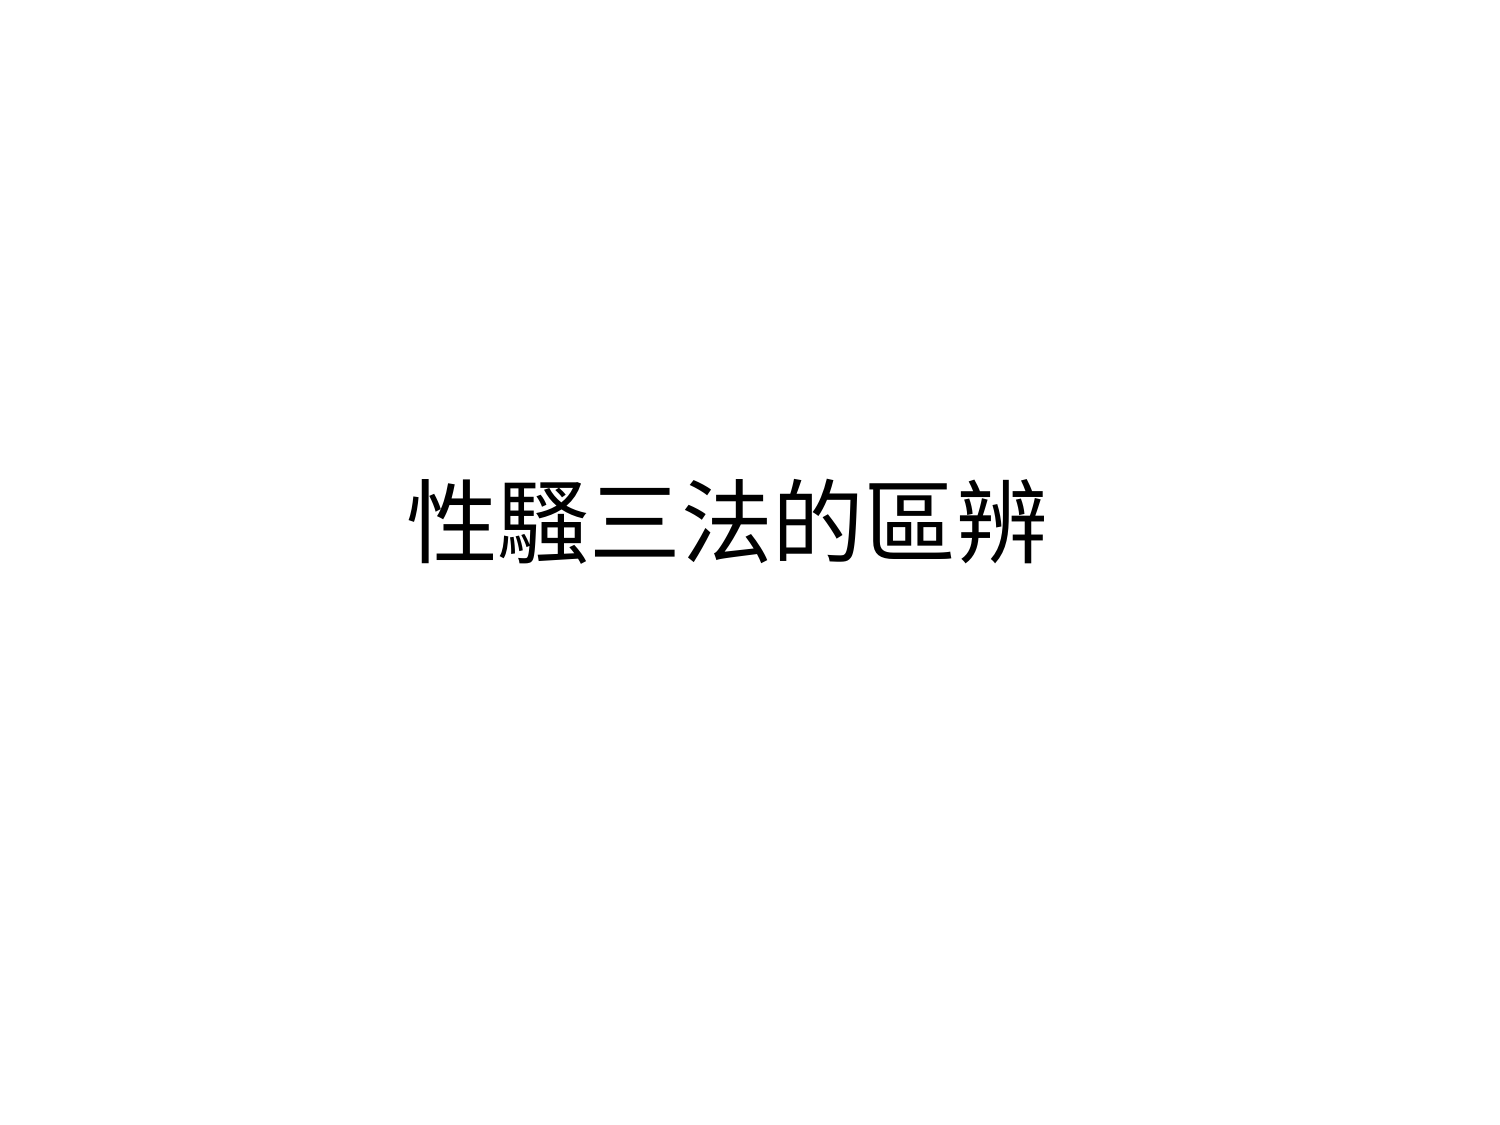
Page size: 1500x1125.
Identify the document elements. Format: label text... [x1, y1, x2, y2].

title 性騷三法的區辨 [64, 361, 1390, 679]
